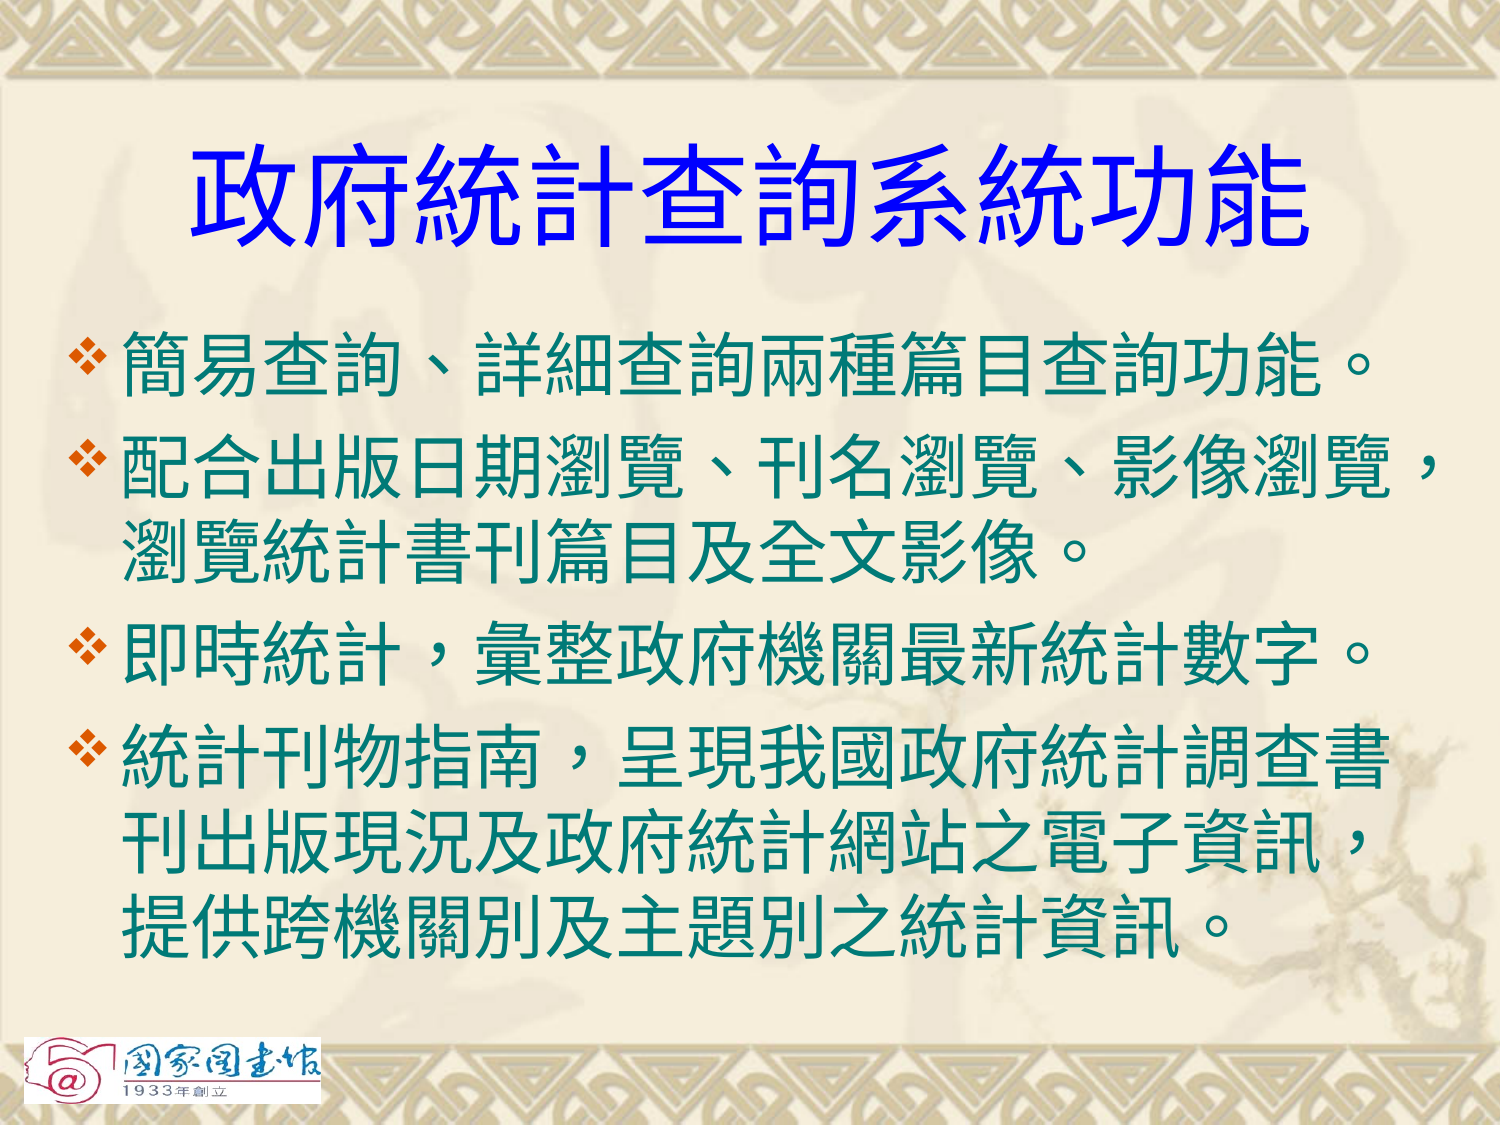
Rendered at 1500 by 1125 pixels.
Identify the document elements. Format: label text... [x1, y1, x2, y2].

list 簡易查詢、詳細查詢兩種篇目查詢功能。 配合出版日期瀏覽、刊名瀏覽、影像瀏覽，瀏覽統計書刊篇目及全文影像。 即時統計，彙整政府機關最新統計數字。 統計刊物指南，呈現我國政府統計調查書刊出版現況及政府統計網站之電子資訊，提供跨機關別及主題別之統計資訊。 [49, 312, 1451, 1001]
picture [0, 0, 1500, 1125]
title 政府統計查詢系統功能 [49, 99, 1451, 288]
